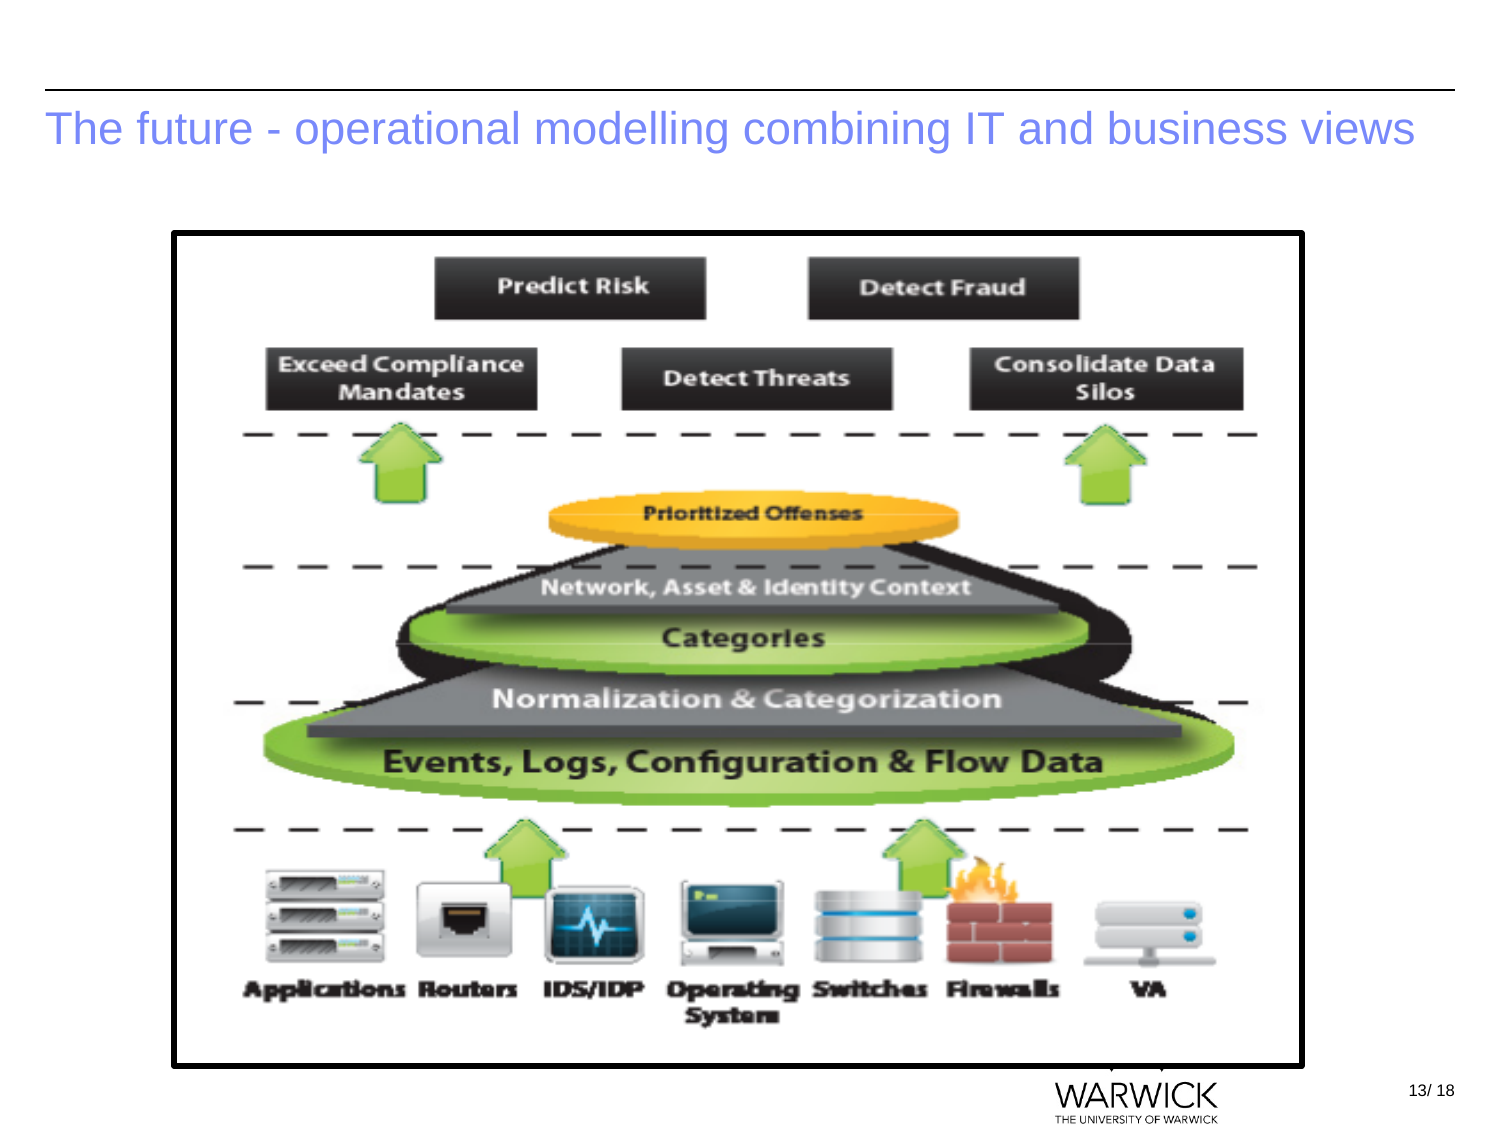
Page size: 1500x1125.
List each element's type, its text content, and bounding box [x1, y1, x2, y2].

picture [177, 1069, 1275, 1125]
picture [177, 236, 1299, 1063]
title The future - operational modelling combining IT and business views [29, 97, 1455, 212]
